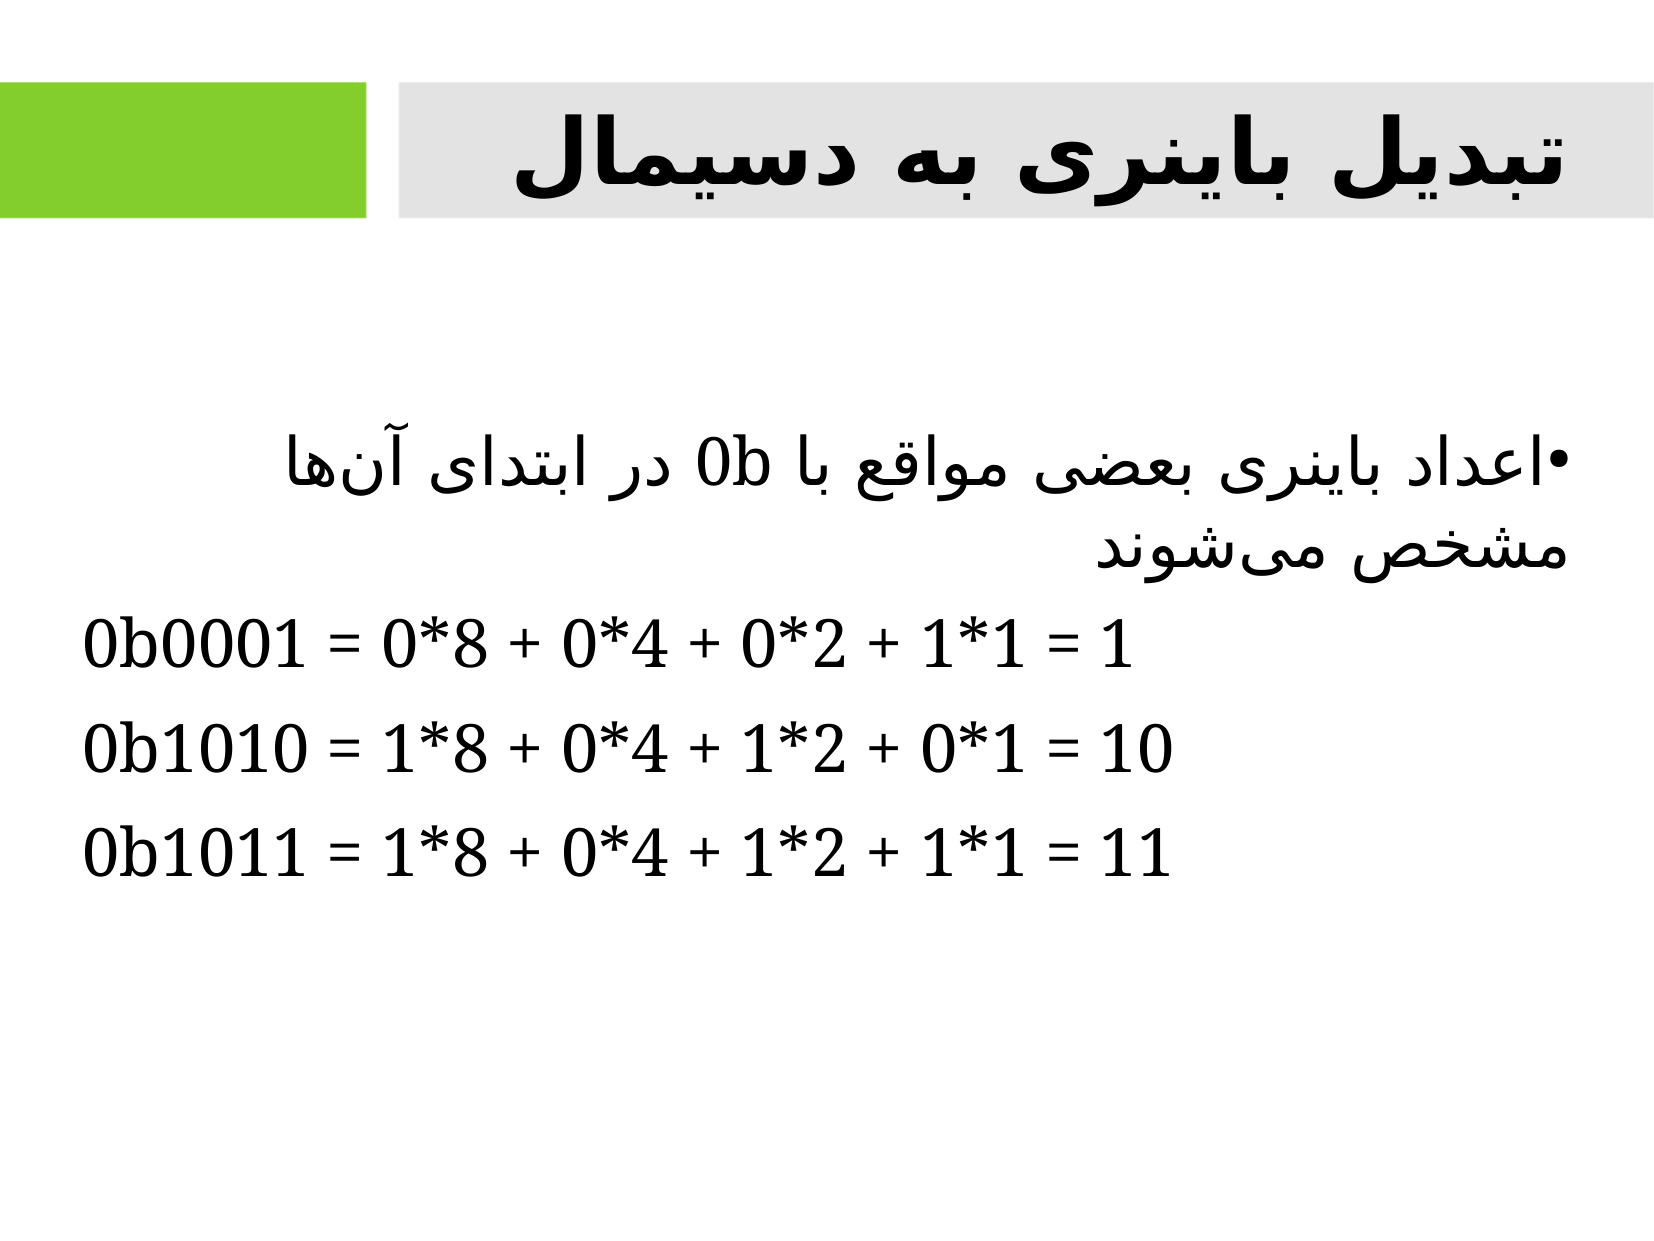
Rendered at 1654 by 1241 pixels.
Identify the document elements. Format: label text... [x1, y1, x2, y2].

picture [0, 0, 1654, 1241]
subtitle اعداد باینری بعضی مواقع با 0b در ابتدای آن‌ها مشخص می‌شوند 0b0001 = 0*8 + 0*4 + 0*2 + 1*1 = 1 0b1010 = 1*8 + 0*4 + 1*2 + 0*1 = 10 0b1011 = 1*8 + 0*4 + 1*2 + 1*1 = 11 [82, 290, 1571, 1109]
title تبدیل باینری به دسیمال [82, 49, 1571, 257]
